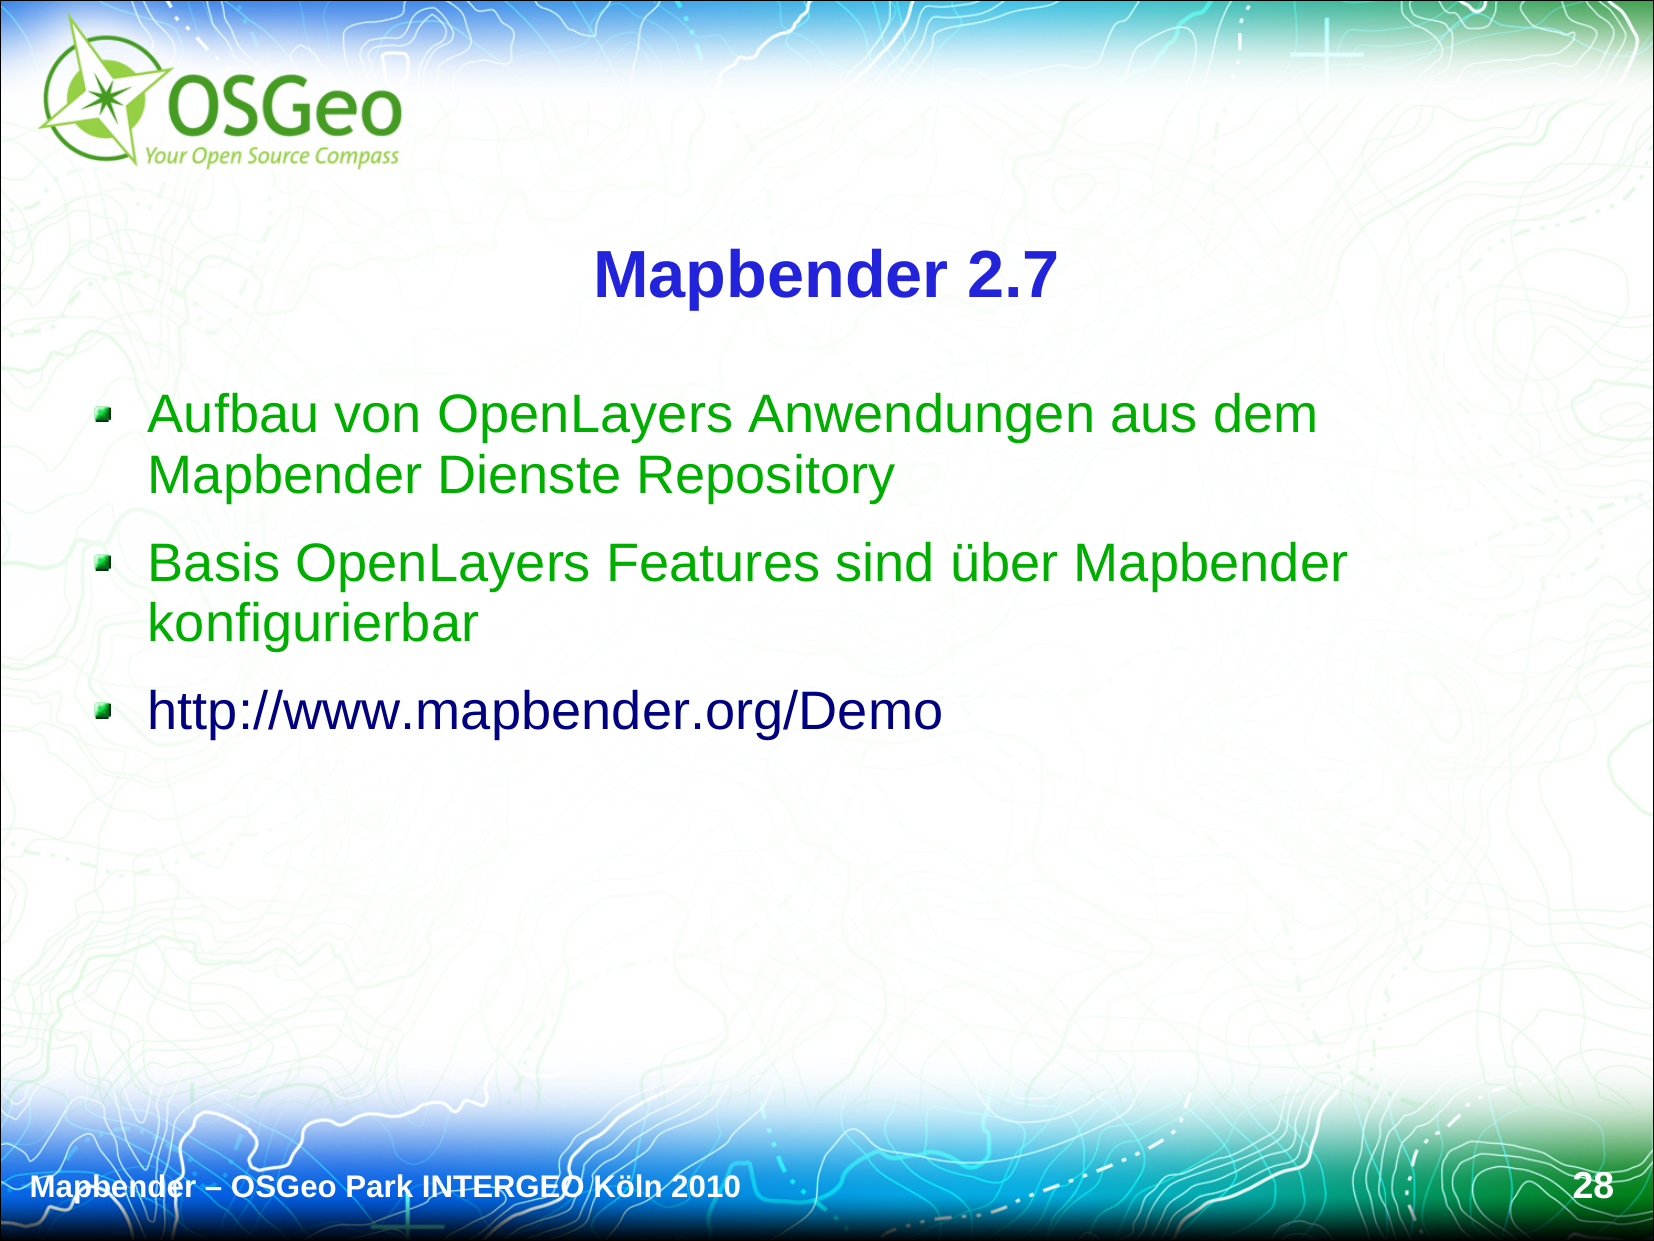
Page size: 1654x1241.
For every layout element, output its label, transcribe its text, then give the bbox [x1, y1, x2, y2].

list Aufbau von OpenLayers Anwendungen aus dem Mapbender Dienste Repository Basis OpenLayers Features sind über Mapbender konfigurierbar http://www.mapbender.org/Demo [76, 383, 1565, 1188]
picture [1, 1, 1653, 1240]
title Mapbender 2.7 [82, 208, 1571, 342]
